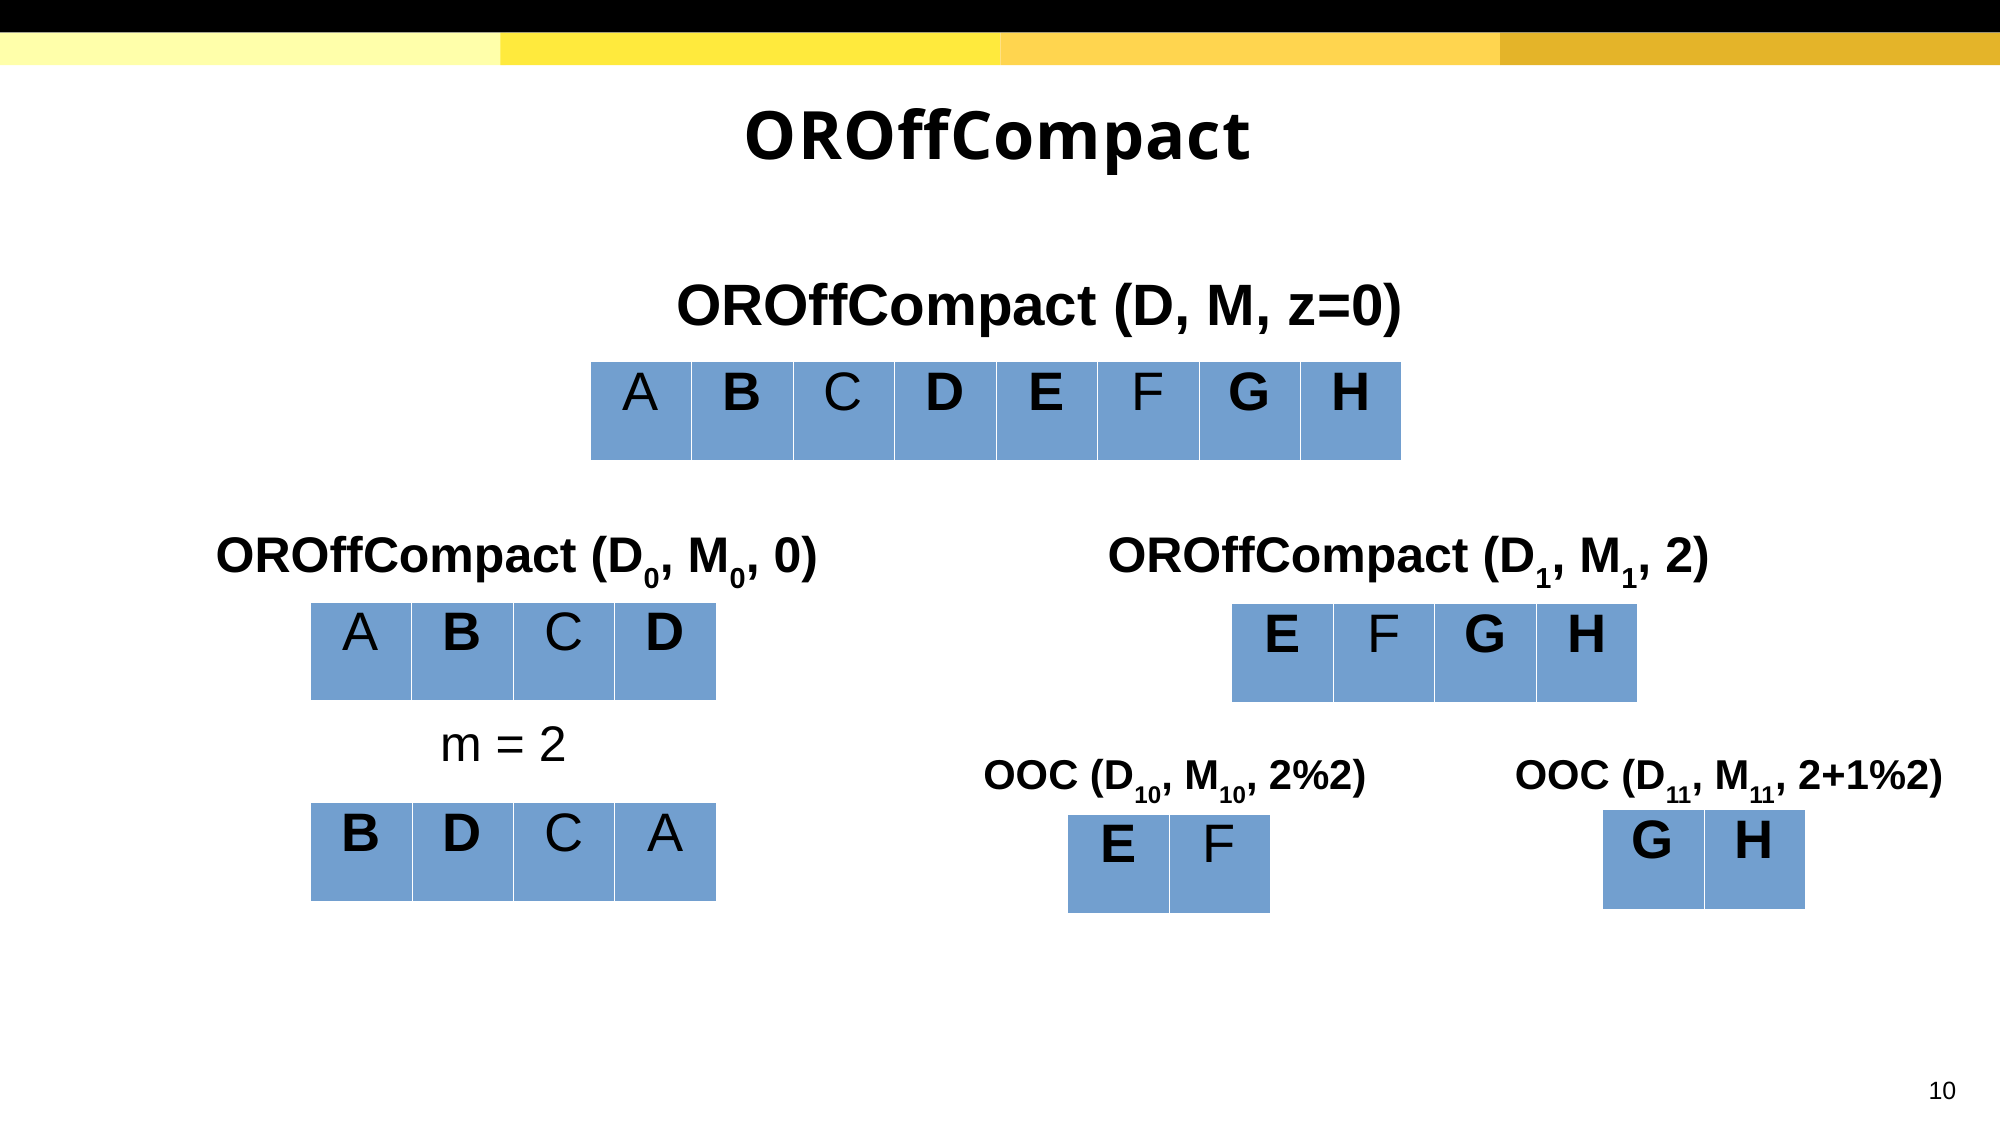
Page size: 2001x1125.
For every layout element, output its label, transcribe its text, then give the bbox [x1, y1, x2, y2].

table_header C [794, 362, 894, 460]
text_box OROffCompact (D1, M1, 2) [1092, 519, 1726, 603]
table_header G [1603, 816, 1704, 909]
table_header E [1232, 604, 1333, 702]
table_header E [1068, 816, 1169, 913]
text_box m = 2 [425, 708, 582, 780]
table_header H [1537, 604, 1637, 702]
table_header G [1200, 362, 1300, 460]
text_box OOC (D11, M11, 2+1%2) [1500, 744, 1960, 816]
table_header C [514, 803, 614, 901]
table_header A [615, 803, 716, 901]
table_header E [997, 362, 1097, 460]
text_box 10 [1913, 1069, 1972, 1113]
table_header D [615, 603, 716, 700]
table_header H [1301, 362, 1401, 460]
text_box OROffCompact (D, M, z=0) [661, 265, 1419, 346]
title OROffCompact [48, 65, 1947, 213]
table_header C [514, 603, 614, 700]
table_header F [1170, 816, 1270, 913]
table_header F [1098, 362, 1199, 460]
table_header H [1705, 816, 1805, 909]
table_header B [692, 362, 793, 460]
table_header B [412, 603, 513, 700]
text_box OOC (D10, M10, 2%2) [968, 744, 1382, 816]
table_header B [311, 803, 412, 901]
table_header D [413, 803, 513, 901]
table_header D [895, 362, 996, 460]
table_header A [311, 603, 411, 700]
table_header A [591, 362, 691, 460]
table_header G [1435, 604, 1536, 702]
table_header F [1334, 604, 1434, 702]
text_box OROffCompact (D0, M0, 0) [200, 519, 834, 603]
